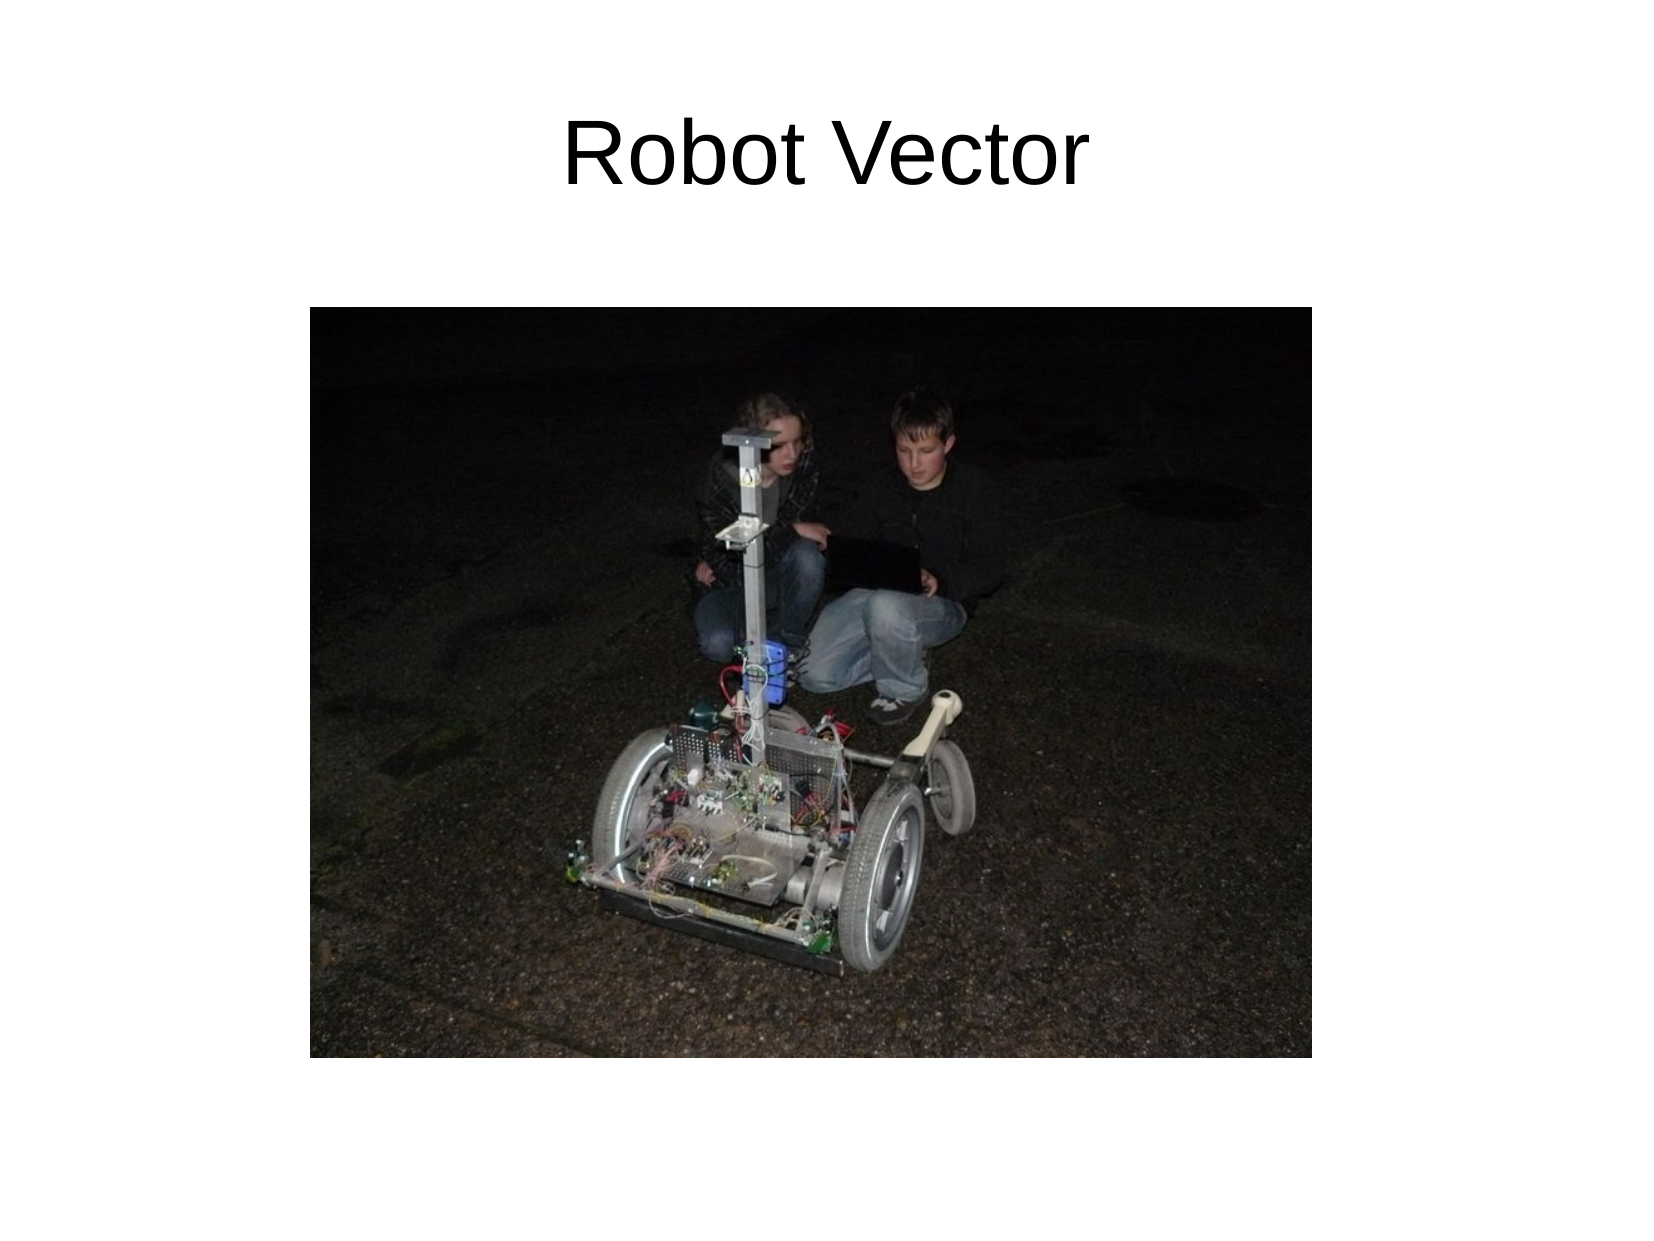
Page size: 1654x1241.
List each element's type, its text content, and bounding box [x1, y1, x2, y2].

title Robot Vector [82, 49, 1571, 257]
picture [310, 307, 1312, 1058]
